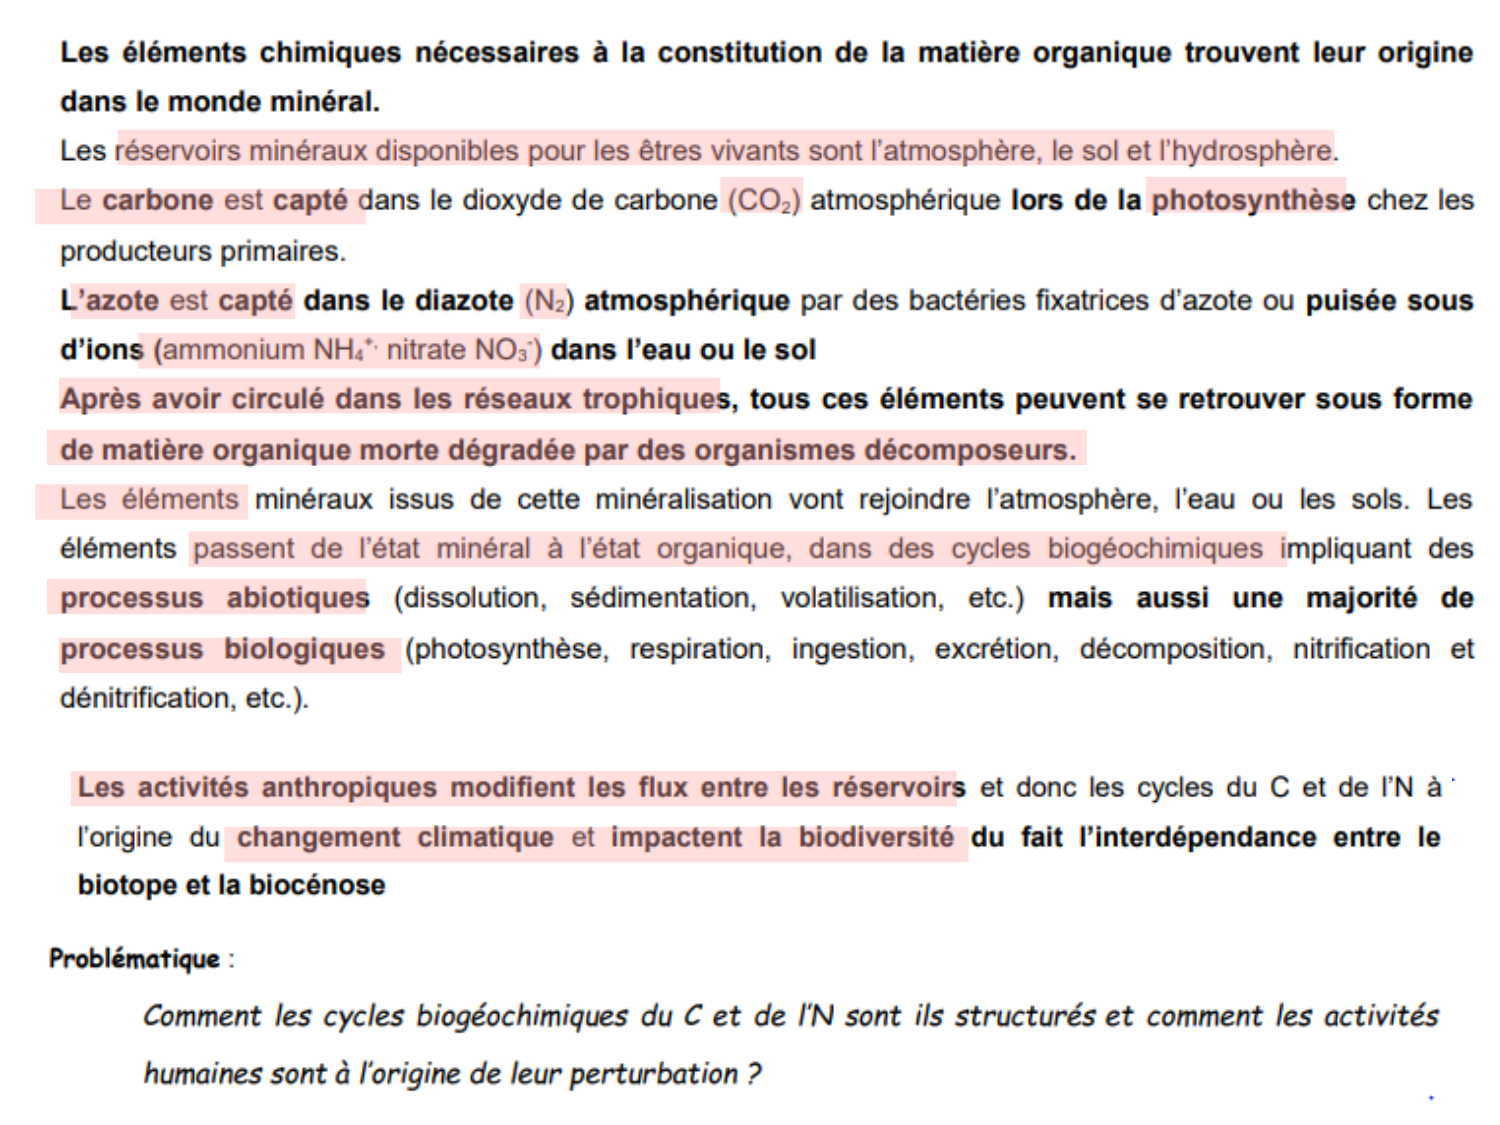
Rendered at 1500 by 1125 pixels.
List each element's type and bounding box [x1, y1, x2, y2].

text_box [138, 333, 541, 369]
text_box [224, 826, 969, 863]
text_box [70, 283, 296, 319]
text_box [59, 377, 721, 414]
text_box [35, 188, 367, 225]
text_box [70, 771, 957, 807]
text_box [47, 429, 1087, 465]
text_box [188, 531, 1288, 567]
picture [35, 27, 1489, 910]
text_box [47, 578, 367, 615]
picture [25, 933, 1477, 1123]
text_box [35, 484, 249, 520]
text_box [118, 129, 1335, 166]
text_box [59, 637, 402, 674]
text_box [519, 283, 567, 319]
text_box [1145, 177, 1347, 213]
text_box [720, 177, 804, 213]
